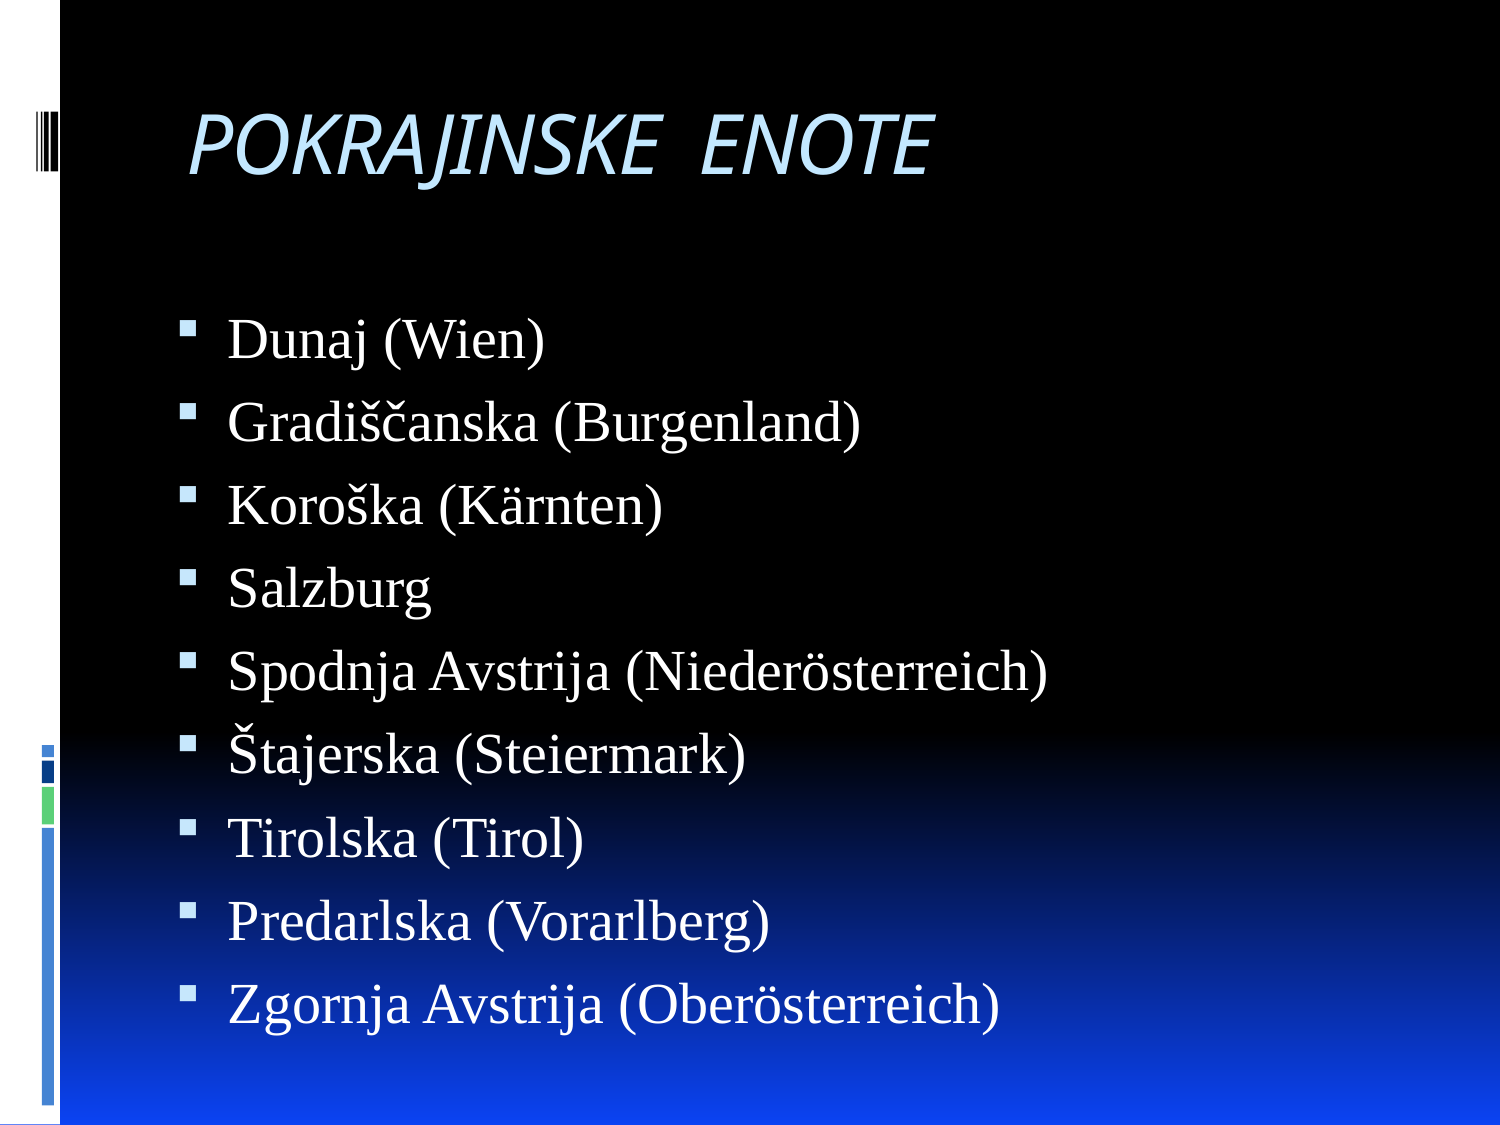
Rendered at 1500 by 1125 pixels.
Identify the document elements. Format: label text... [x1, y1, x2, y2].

title POKRAJINSKE ENOTE [150, 84, 1425, 235]
list Dunaj (Wien) Gradiščanska (Burgenland) Koroška (Kärnten) Salzburg Spodnja Avstrija (Niederösterreich) Štajerska (Steiermark) Tirolska (Tirol) Predarlska (Vorarlberg) Zgornja Avstrija (Oberösterreich) [150, 292, 1425, 1043]
